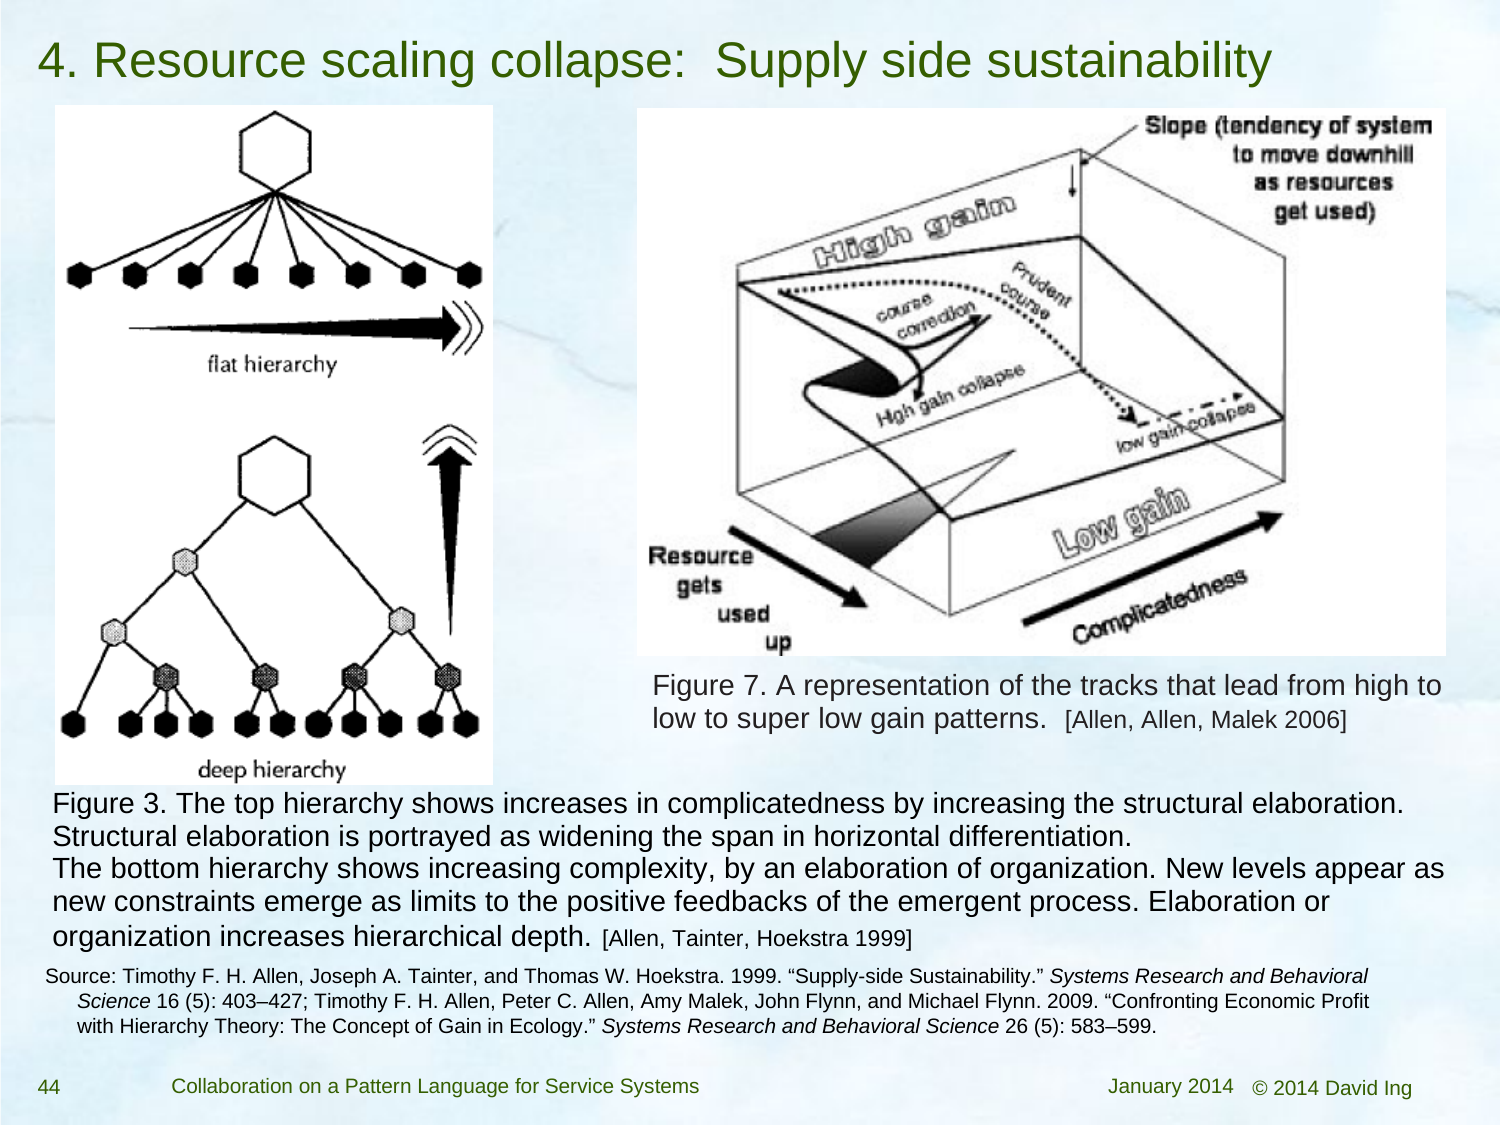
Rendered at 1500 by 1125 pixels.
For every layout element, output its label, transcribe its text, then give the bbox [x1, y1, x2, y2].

text_box Figure 7. A representation of the tracks that lead from high to low to super low gain patterns. [Allen, Allen, Malek 2006] [637, 661, 1463, 784]
text_box Figure 3. The top hierarchy shows increases in complicatedness by increasing the structural elaboration. Structural elaboration is portrayed as widening the span in horizontal differentiation. The bottom hierarchy shows increasing complexity, by an elaboration of organization. New levels appear as new constraints emerge as limits to the positive feedbacks of the emergent process. Elaboration or organization increases hierarchical depth. [Allen, Tainter, Hoekstra 1999] [37, 779, 1500, 968]
text_box Source: Timothy F. H. Allen, Joseph A. Tainter, and Thomas W. Hoekstra. 1999. “Supply-side Sustainability.” Systems Research and Behavioral Science 16 (5): 403–427; Timothy F. H. Allen, Peter C. Allen, Amy Malek, John Flynn, and Michael Flynn. 2009. “Confronting Economic Profit with Hierarchy Theory: The Concept of Gain in Ecology.” Systems Research and Behavioral Science 26 (5): 583–599. - [30, 955, 1427, 1070]
title 4. Resource scaling collapse: Supply side sustainability [37, 37, 1463, 152]
picture [0, 0, 1500, 1125]
